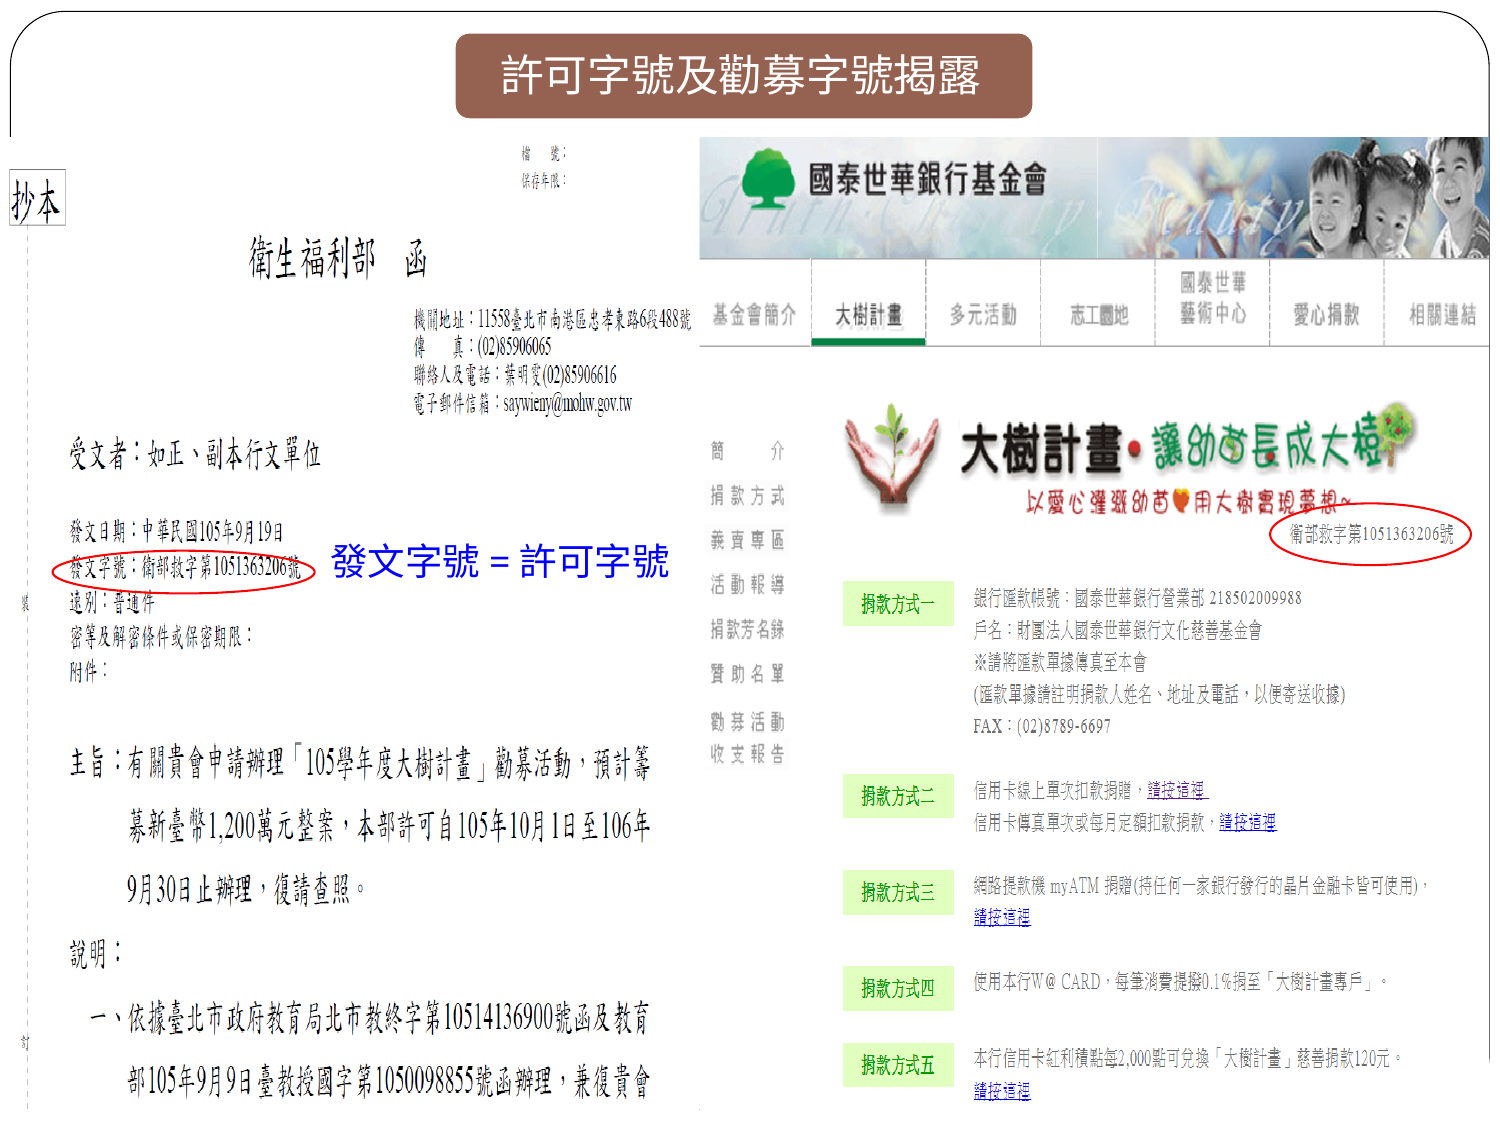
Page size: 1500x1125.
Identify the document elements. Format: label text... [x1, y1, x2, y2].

text_box [454, 32, 1031, 120]
text_box 發文字號=許可字號 [315, 530, 674, 591]
text_box 許可字號及勸募字號揭露 [487, 39, 1034, 117]
picture [3, 137, 1490, 1114]
